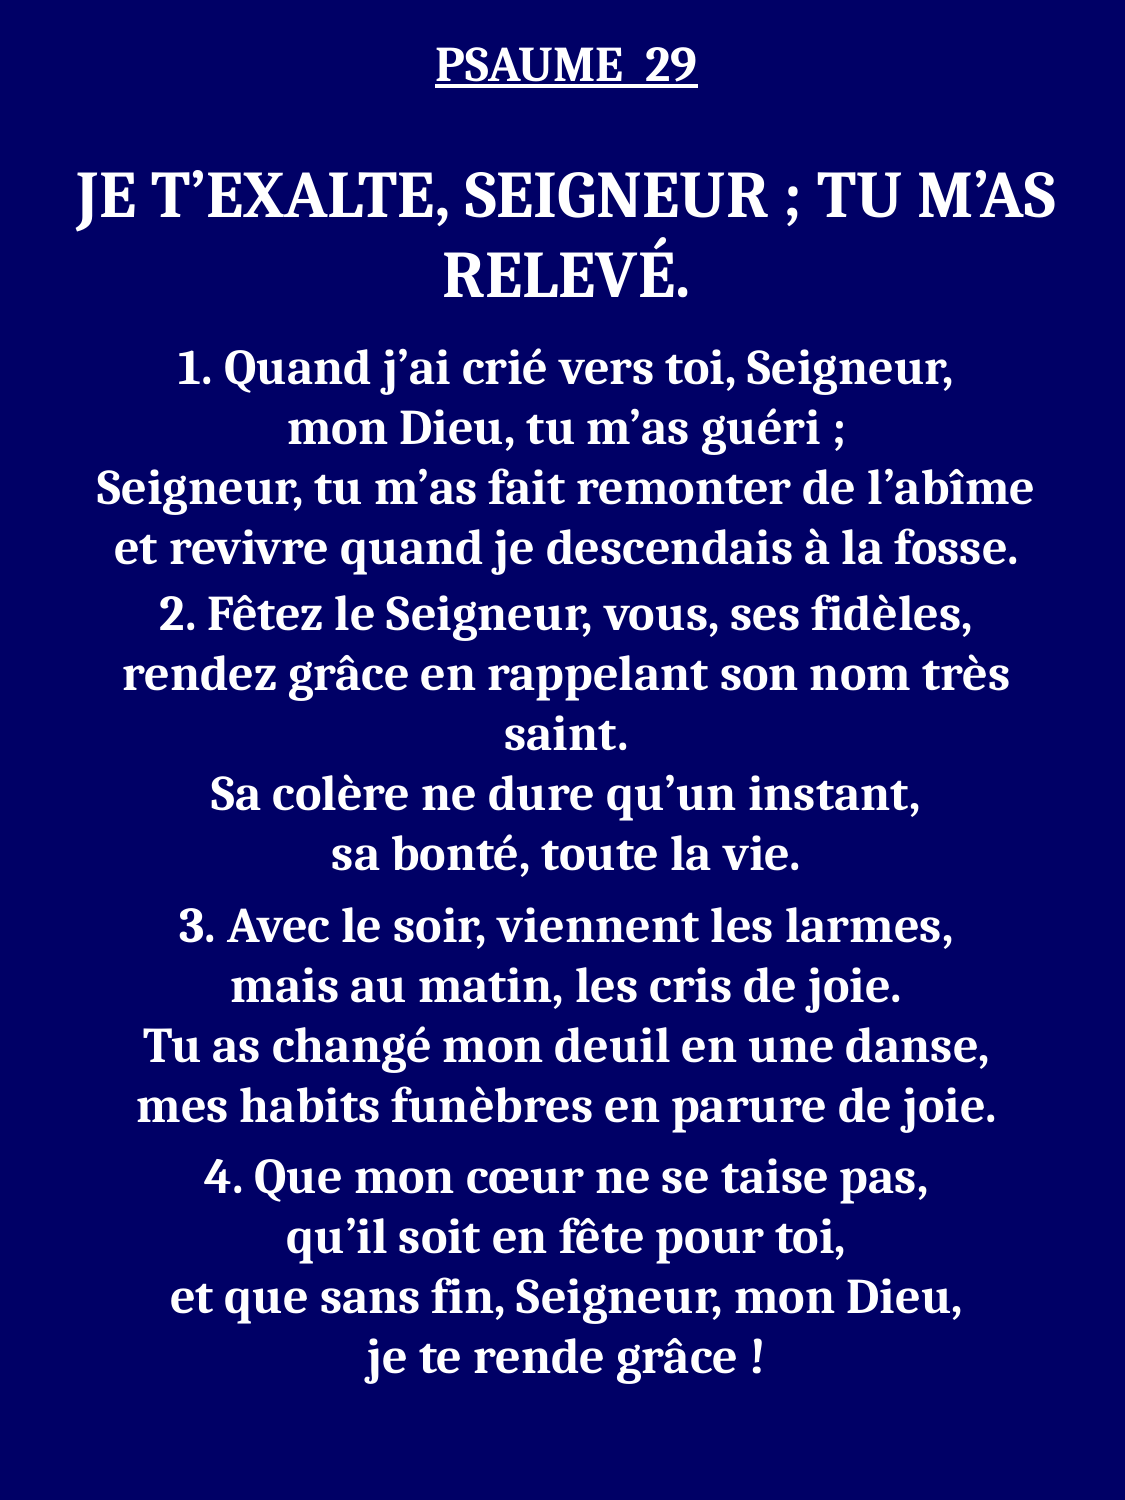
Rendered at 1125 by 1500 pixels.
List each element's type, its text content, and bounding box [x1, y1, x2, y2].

text_box PSAUME 29 JE T’EXALTE, SEIGNEUR ; TU M’AS RELEVÉ. 1. Quand j’ai crié vers toi, Seigneur, mon Dieu, tu m’as guéri ; Seigneur, tu m’as fait remonter de l’abîme et revivre quand je descendais à la fosse. 2. Fêtez le Seigneur, vous, ses fidèles, rendez grâce en rappelant son nom très saint. Sa colère ne dure qu’un instant, sa bonté, toute la vie. 3. Avec le soir, viennent les larmes, mais au matin, les cris de joie. Tu as changé mon deuil en une danse, mes habits funèbres en parure de joie. 4. Que mon cœur ne se taise pas, qu’il soit en fête pour toi, et que sans fin, Seigneur, mon Dieu, je te rende grâce ! [58, 23, 1075, 399]
